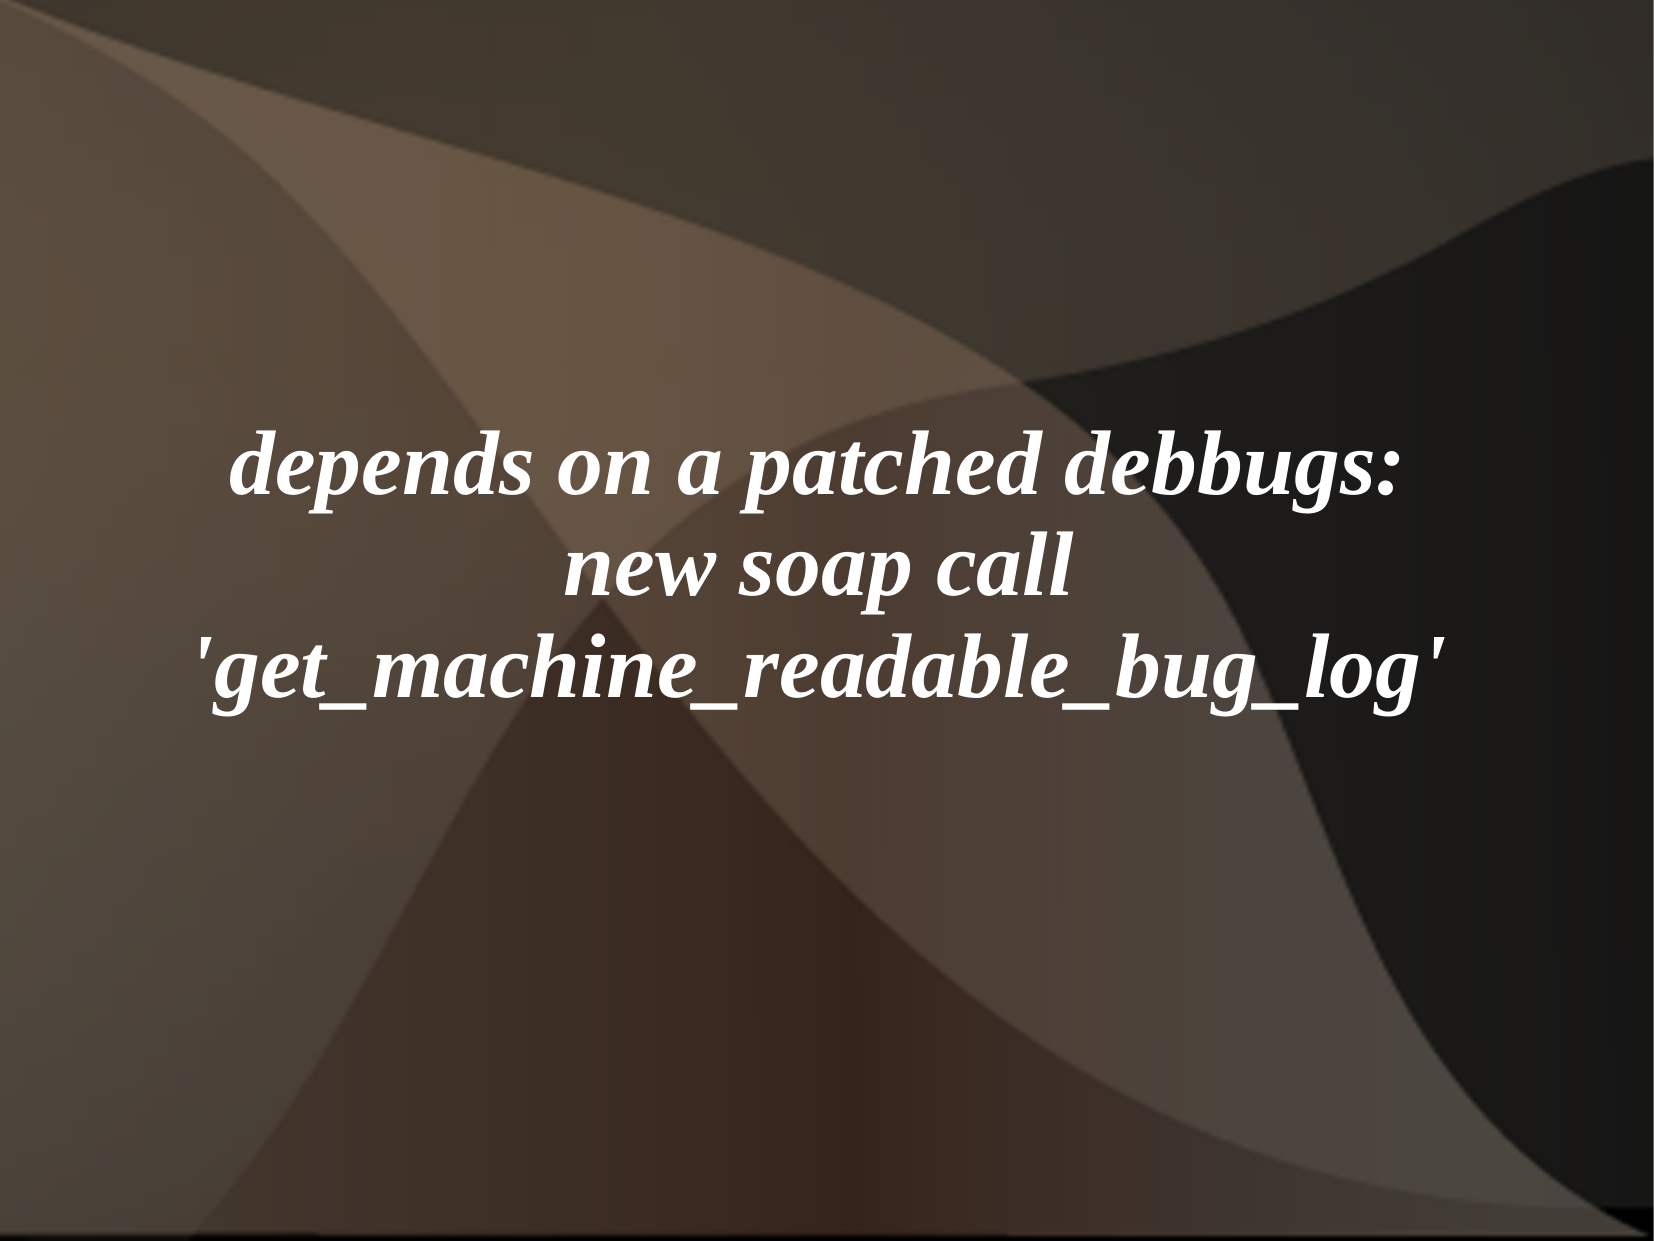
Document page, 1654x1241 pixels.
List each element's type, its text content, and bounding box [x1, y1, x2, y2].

title depends on a patched debbugs: new soap call 'get_machine_readable_bug_log' [75, 412, 1564, 718]
picture [0, 0, 1654, 1241]
